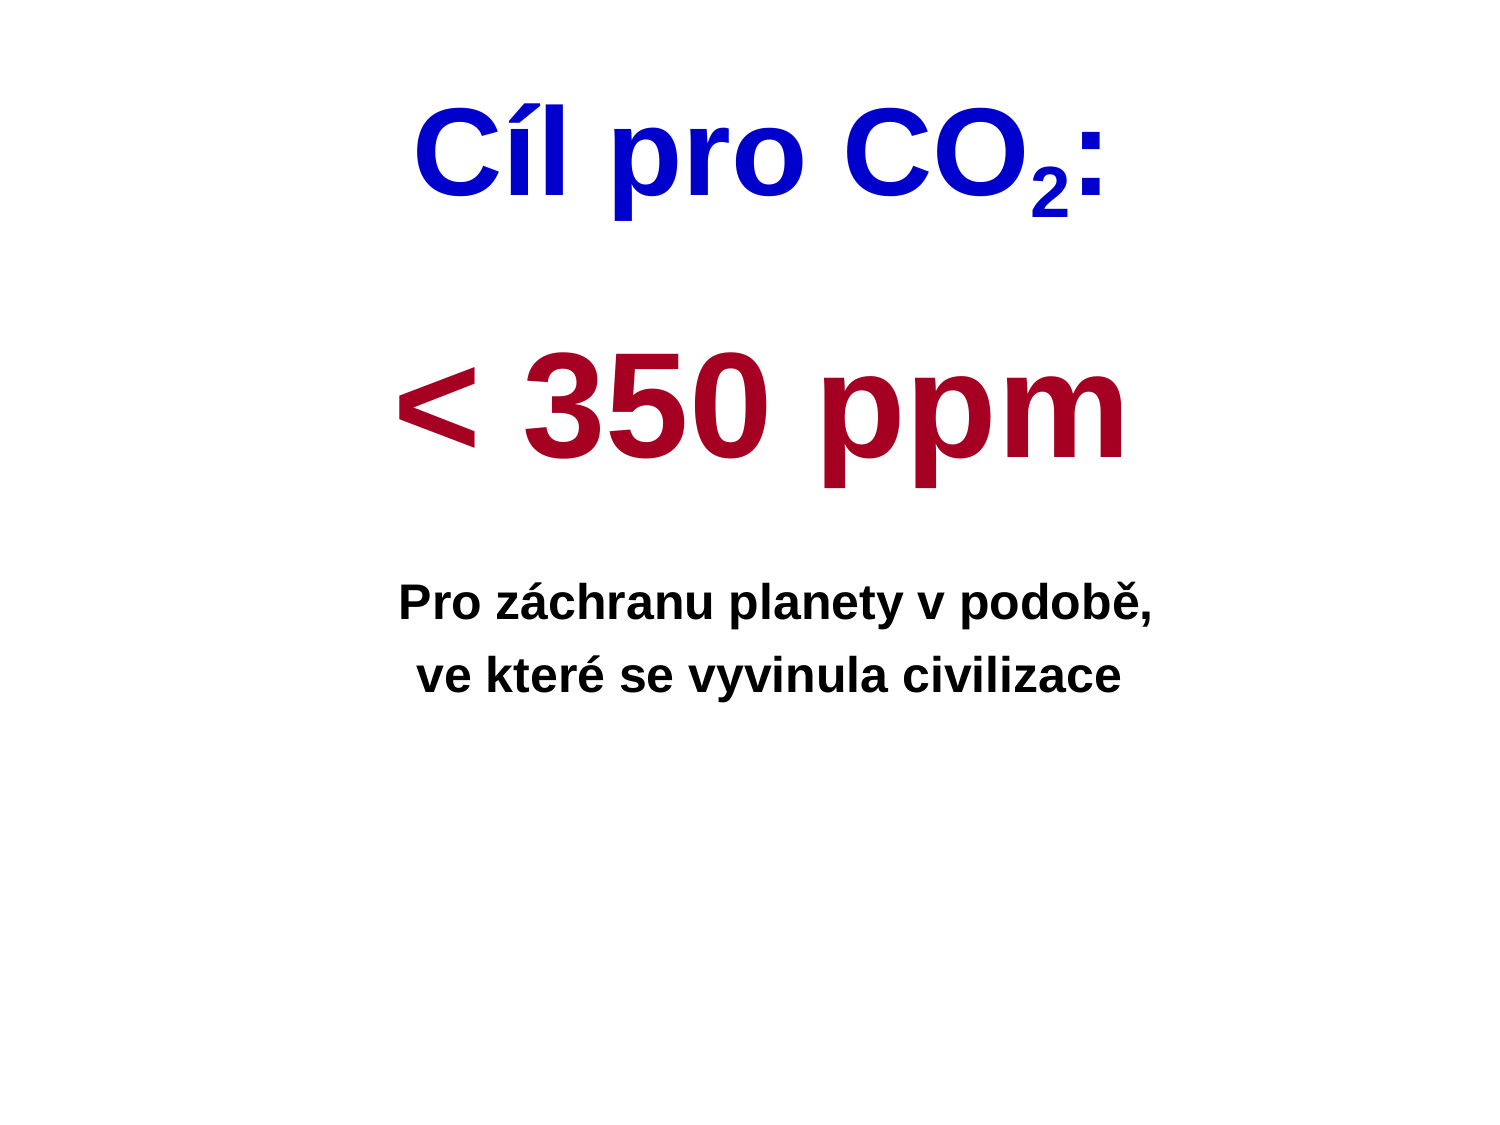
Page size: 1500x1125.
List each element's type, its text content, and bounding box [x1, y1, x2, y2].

list Cíl pro CO2: < 350 ppm Pro záchranu planety v podobě, ve které se vyvinula civilizace [87, 75, 1438, 1051]
